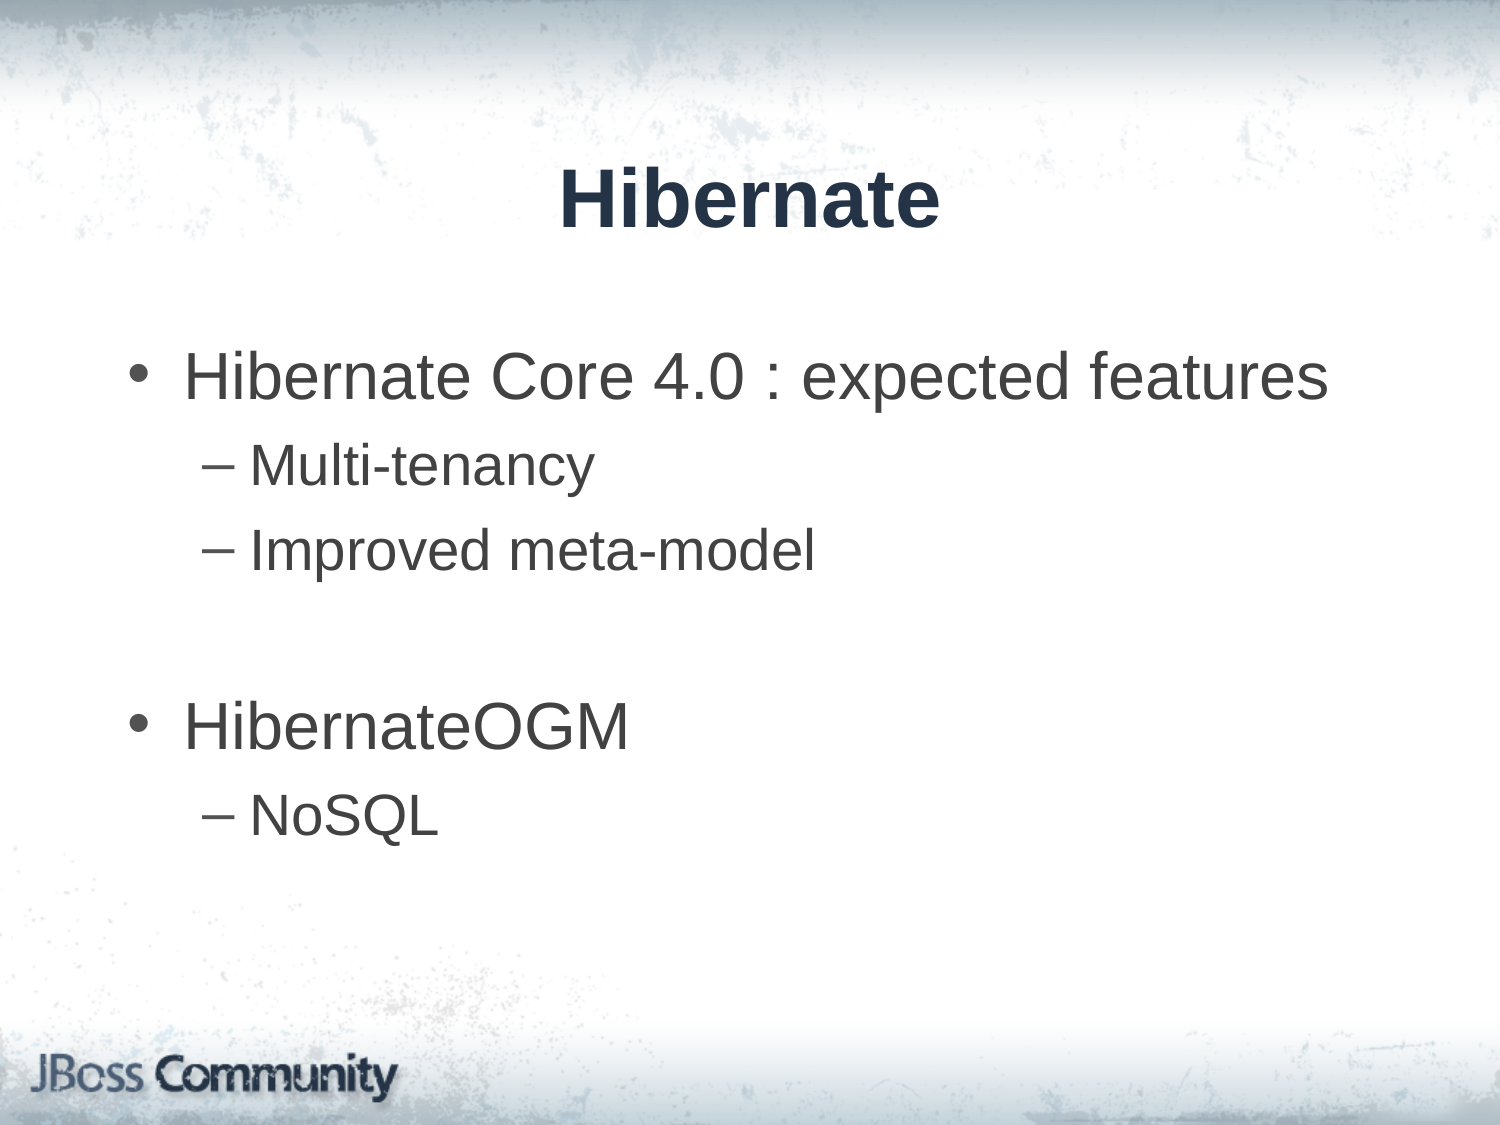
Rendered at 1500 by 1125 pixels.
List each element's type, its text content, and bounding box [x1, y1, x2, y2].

list Hibernate Core 4.0 : expected features Multi-tenancy Improved meta-model HibernateOGM NoSQL [112, 324, 1388, 1001]
picture [0, 0, 1500, 1125]
title Hibernate [112, 75, 1388, 312]
